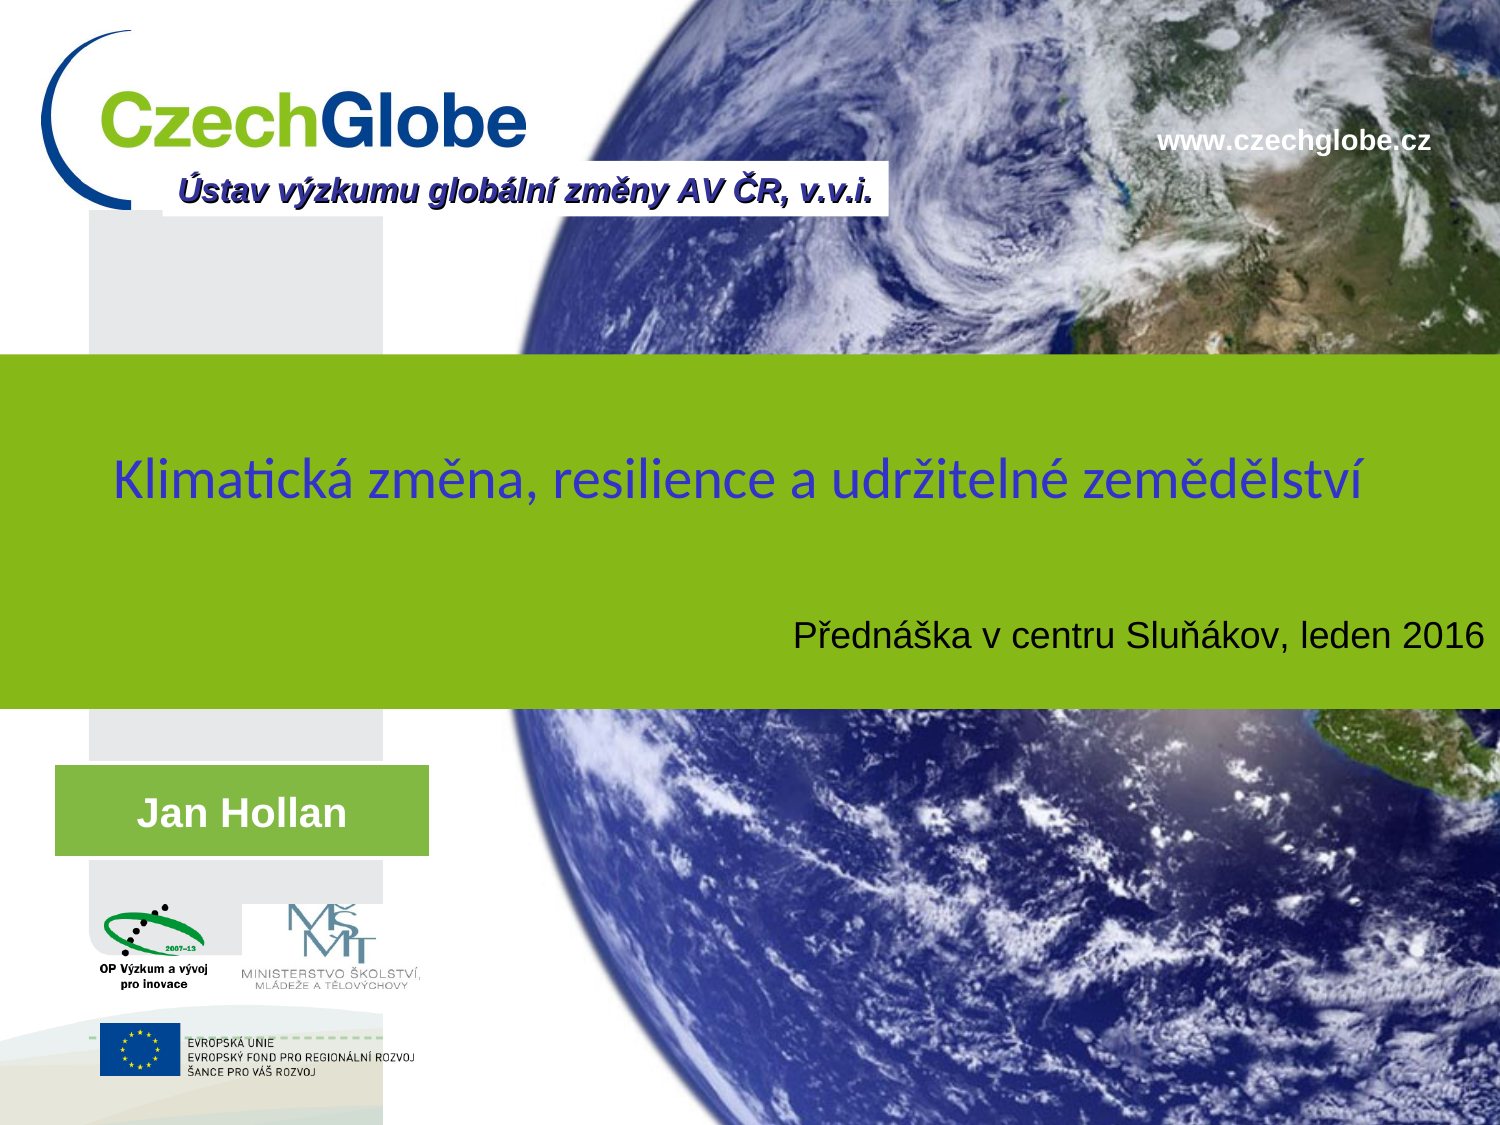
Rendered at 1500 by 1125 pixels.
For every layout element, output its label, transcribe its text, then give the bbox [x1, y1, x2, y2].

text_box www.czechglobe.cz [971, 113, 1447, 192]
text_box Jan Hollan [53, 763, 431, 858]
title Klimatická změna, resilience a udržitelné zemědělství [59, 354, 1418, 596]
picture [0, 709, 1500, 1125]
text_box [0, 354, 1500, 709]
text_box Ústav výzkumu globální změny AV ČR, v.v.i. [162, 160, 889, 217]
picture [0, 0, 1500, 354]
text_box Přednáška v centru Sluňákov, leden 2016 [287, 603, 1500, 709]
